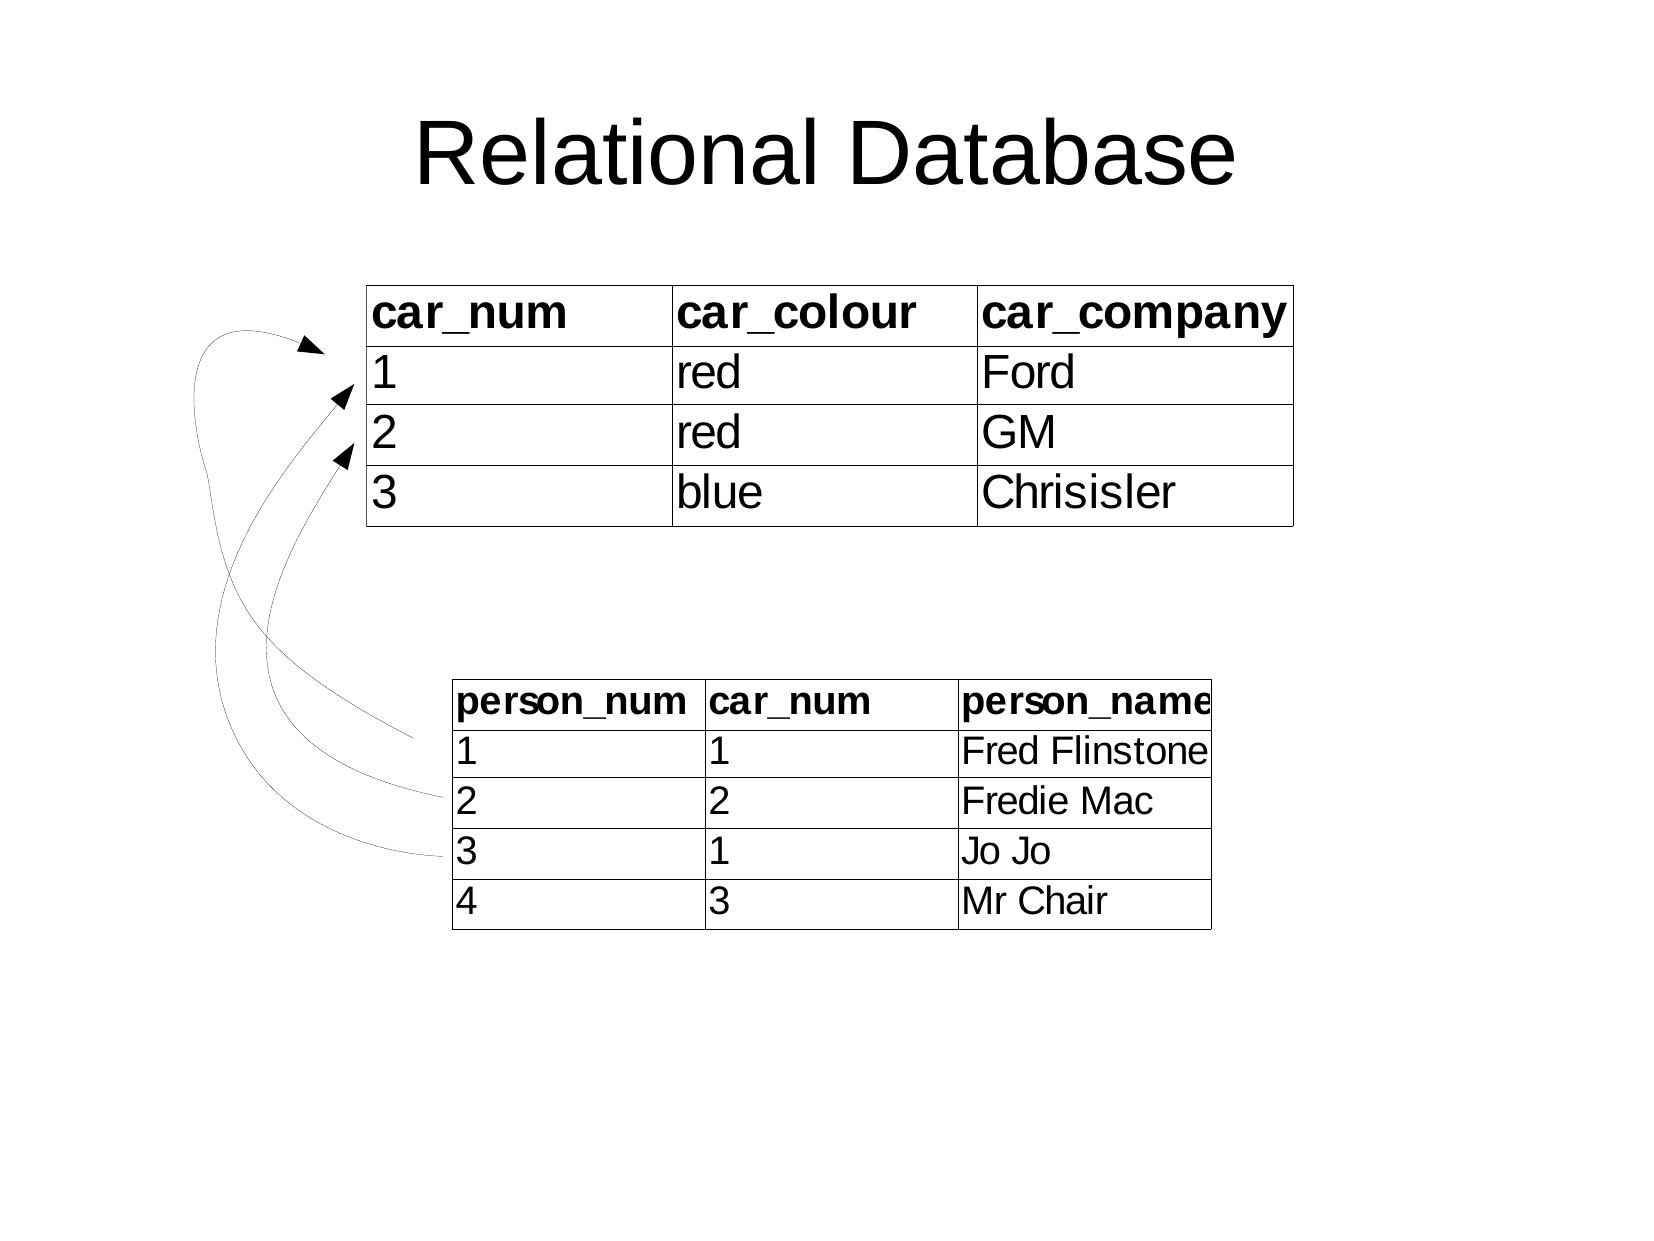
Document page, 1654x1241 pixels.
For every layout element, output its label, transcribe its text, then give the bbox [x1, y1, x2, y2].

chart [451, 679, 1214, 933]
title Relational Database [82, 49, 1571, 257]
chart [366, 285, 1300, 591]
